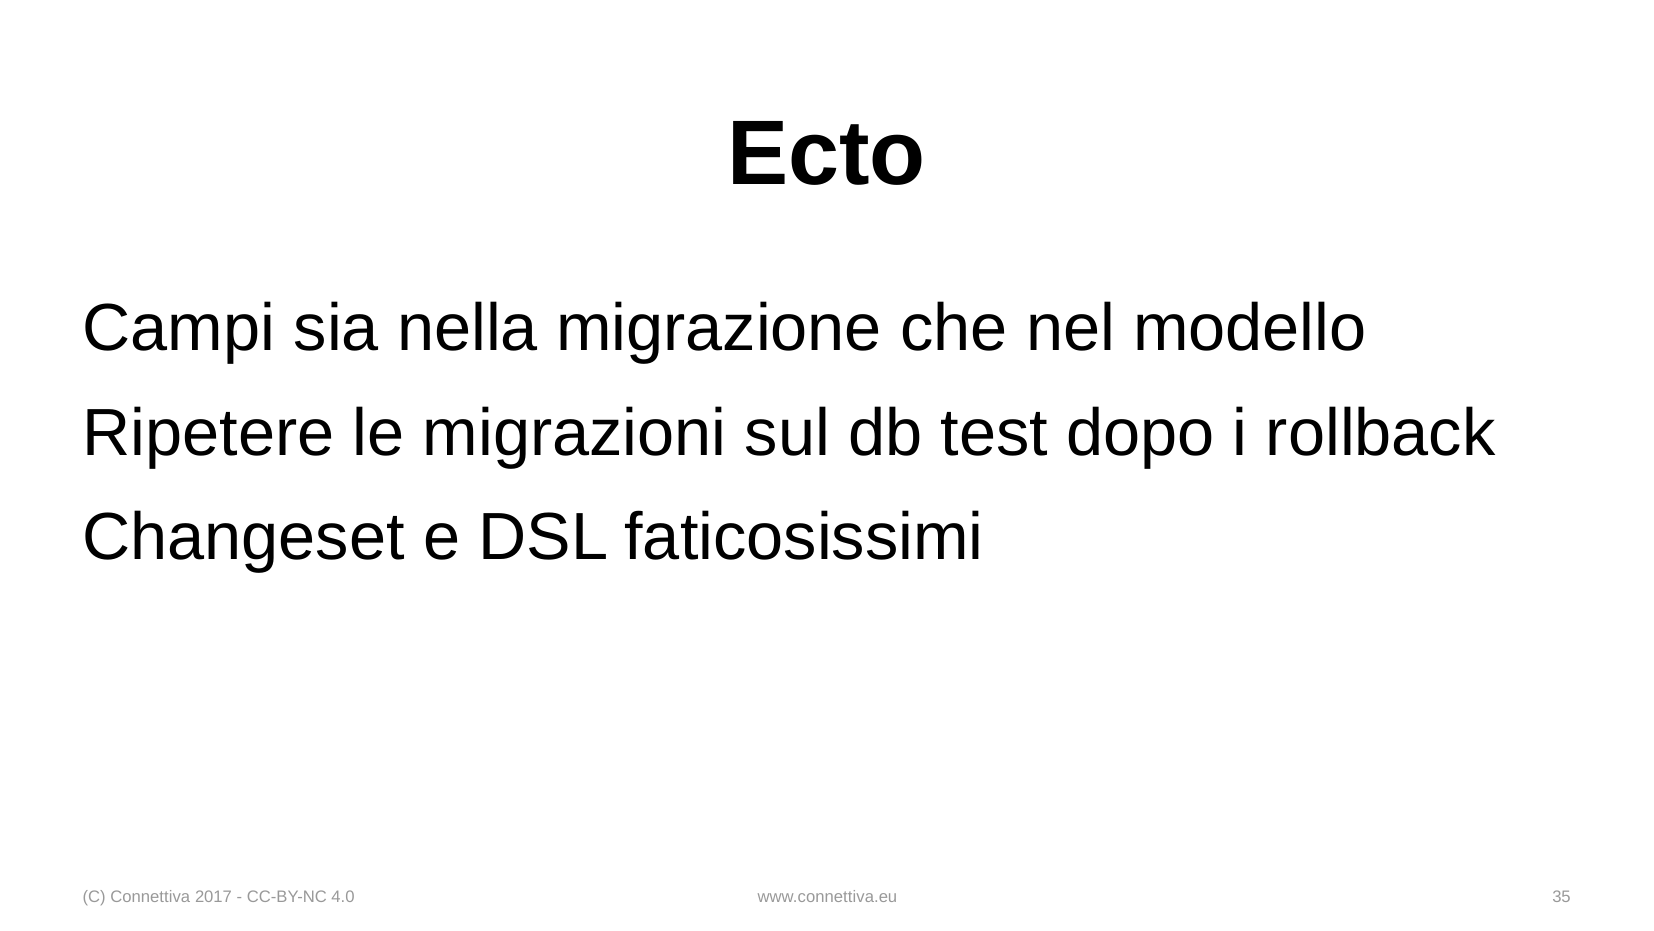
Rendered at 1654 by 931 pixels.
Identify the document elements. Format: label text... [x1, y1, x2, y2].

title Ecto [82, 49, 1571, 257]
list Campi sia nella migrazione che nel modello Ripetere le migrazioni sul db test dopo i rollback Changeset e DSL faticosissimi [82, 290, 1571, 863]
